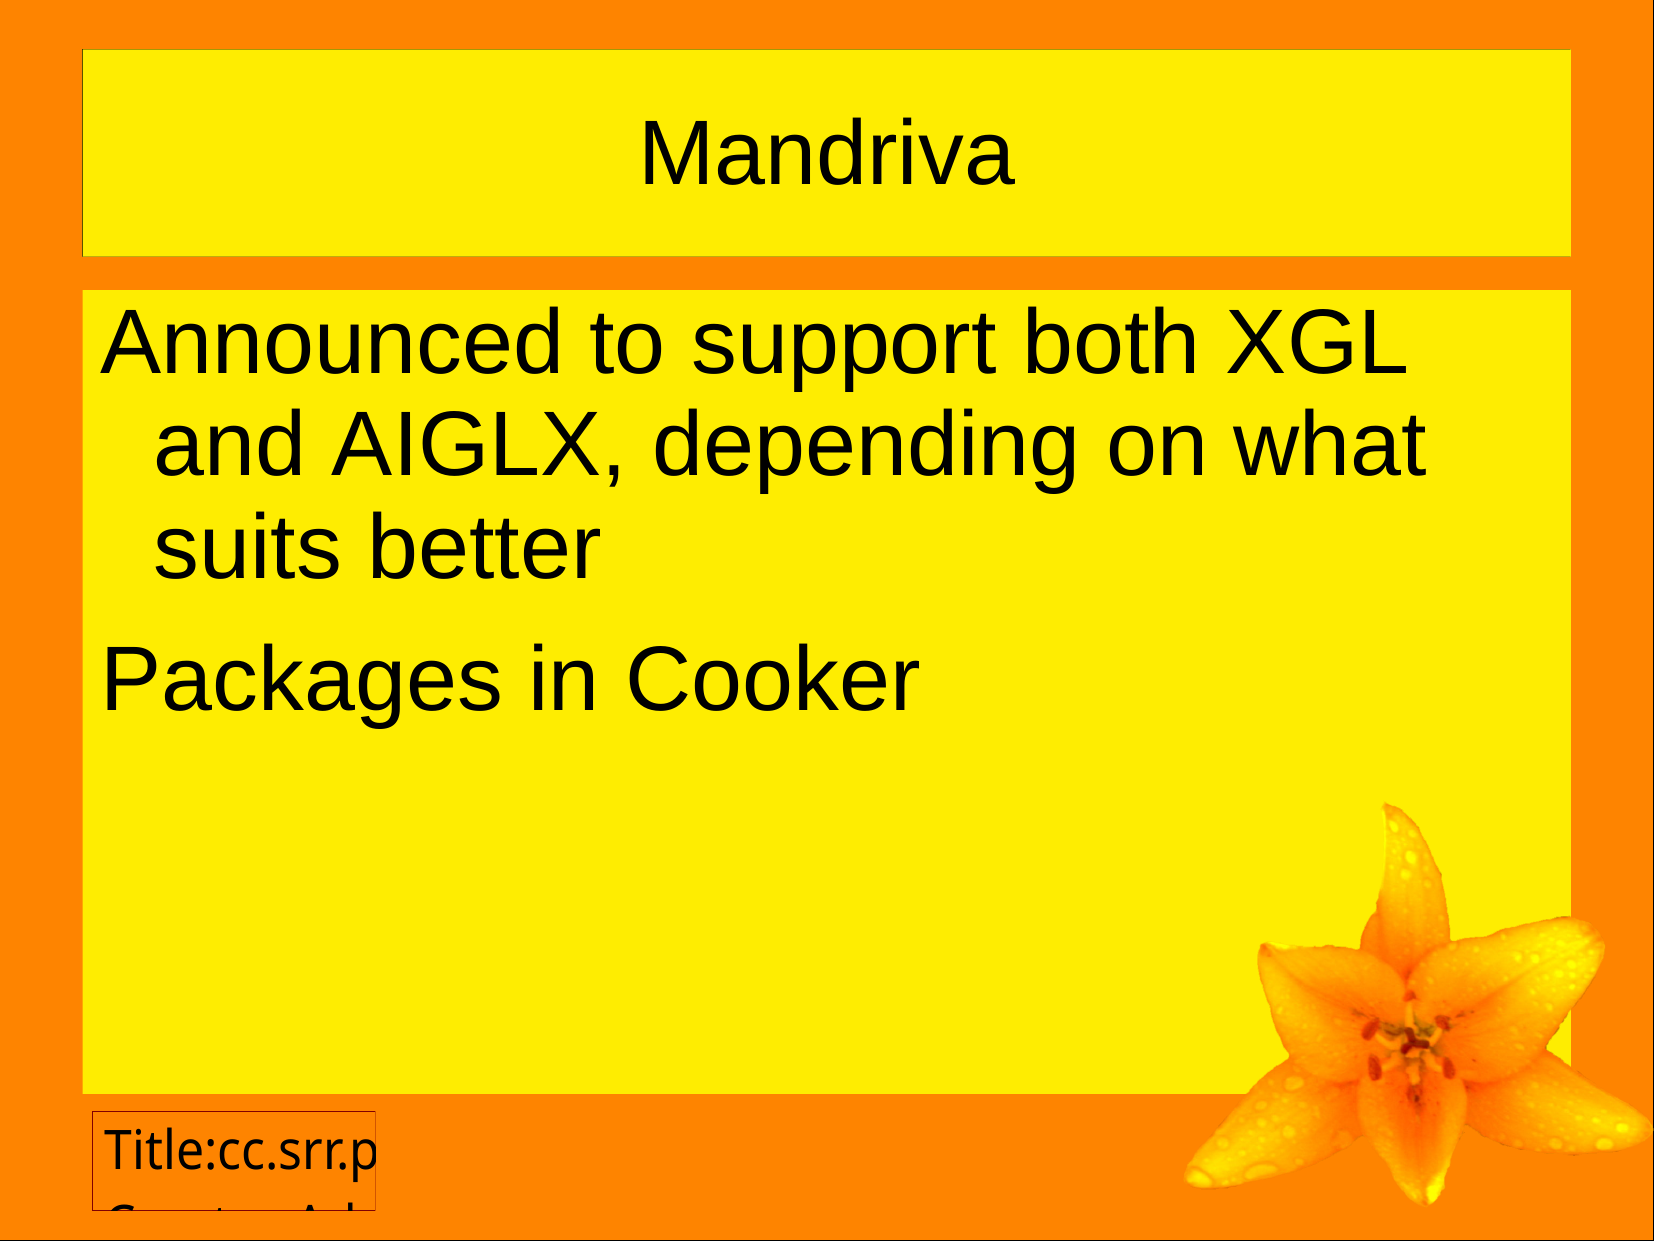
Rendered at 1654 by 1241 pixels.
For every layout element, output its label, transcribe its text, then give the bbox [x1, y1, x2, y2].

picture [1181, 767, 1654, 1241]
picture [88, 1108, 376, 1211]
title Mandriva [82, 49, 1571, 257]
list Announced to support both XGL and AIGLX, depending on what suits better Packages in Cooker [82, 290, 1571, 1094]
text_box [0, 0, 1654, 1241]
